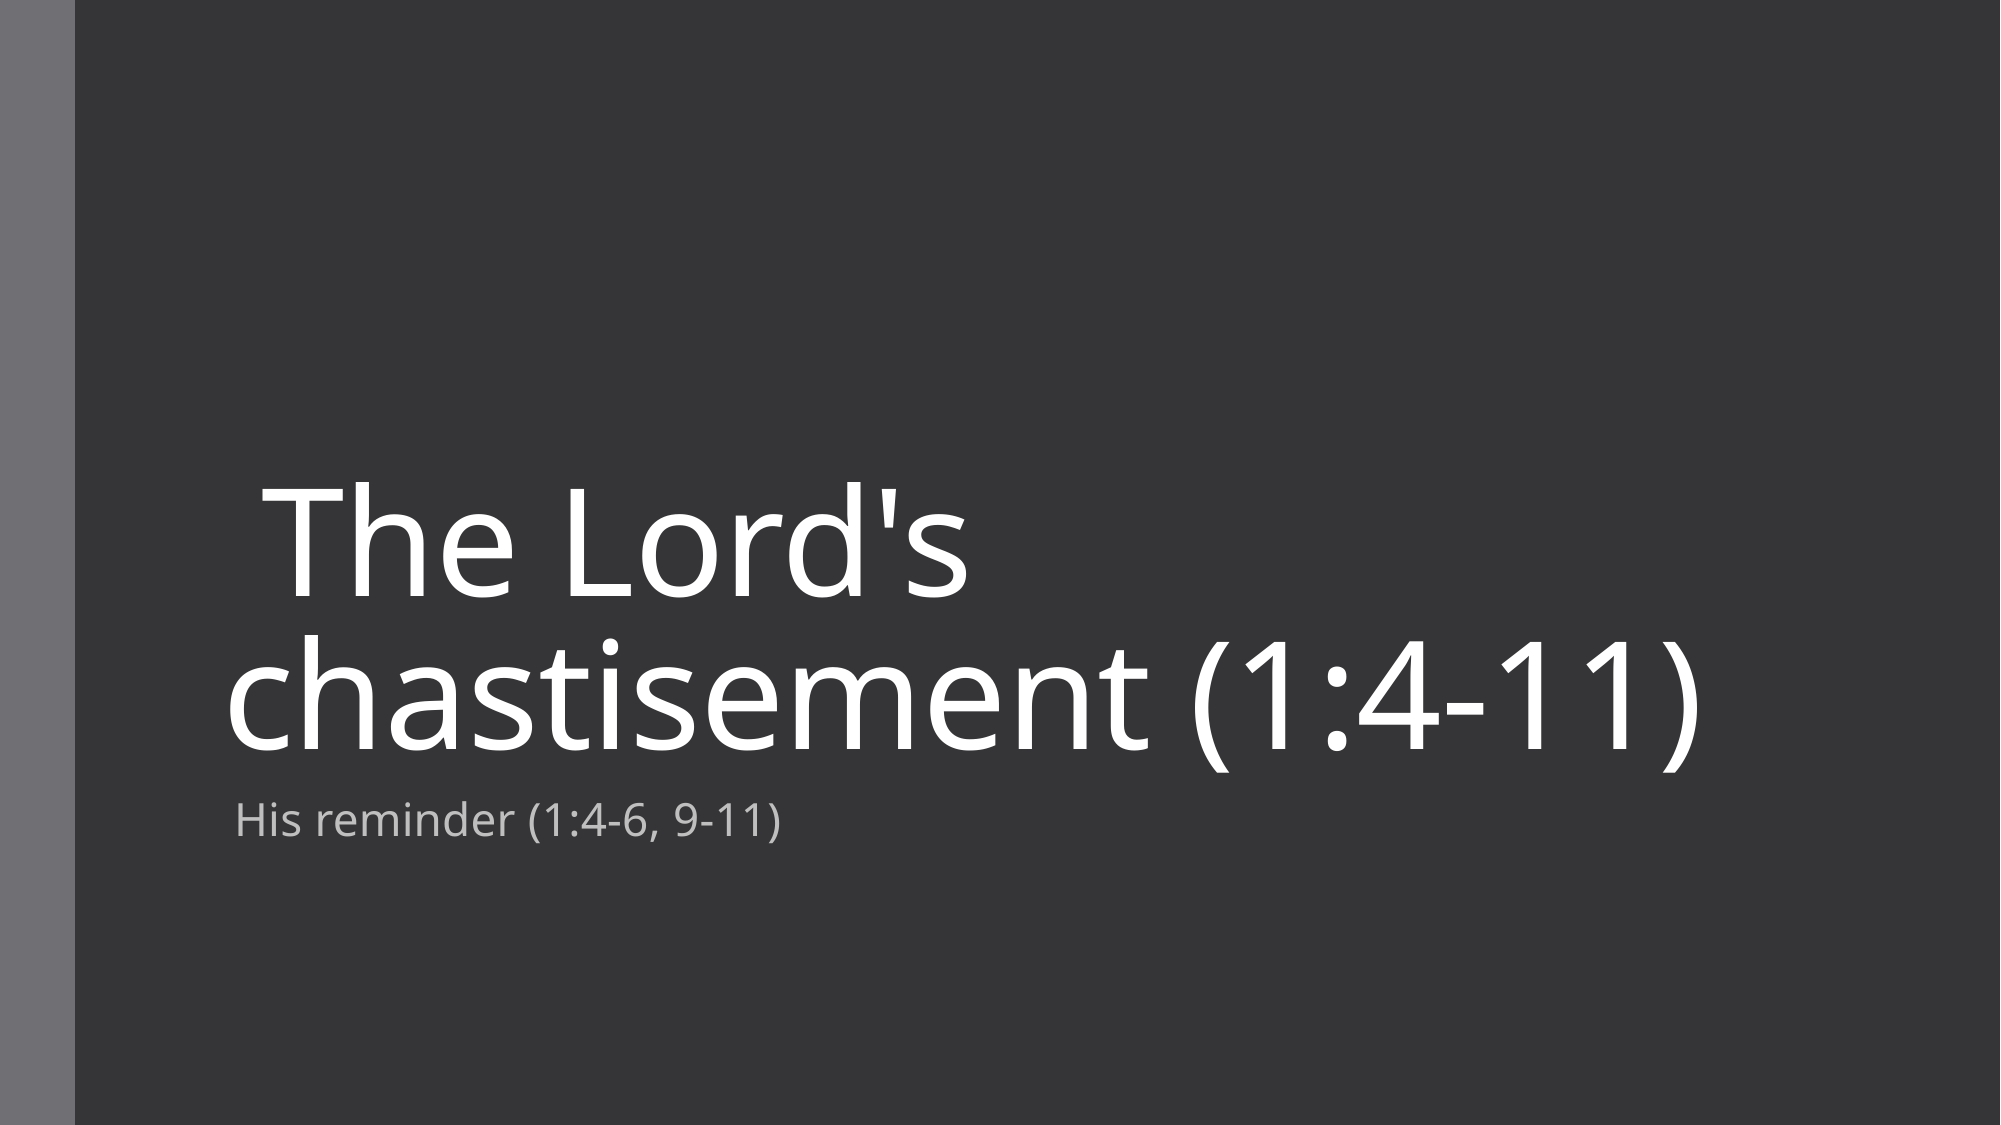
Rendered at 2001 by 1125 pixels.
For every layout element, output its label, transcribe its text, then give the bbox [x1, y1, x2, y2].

subtitle His reminder (1:4-6, 9-11) [206, 787, 1752, 1066]
title The Lord's chastisement (1:4-11) [206, 124, 1752, 787]
